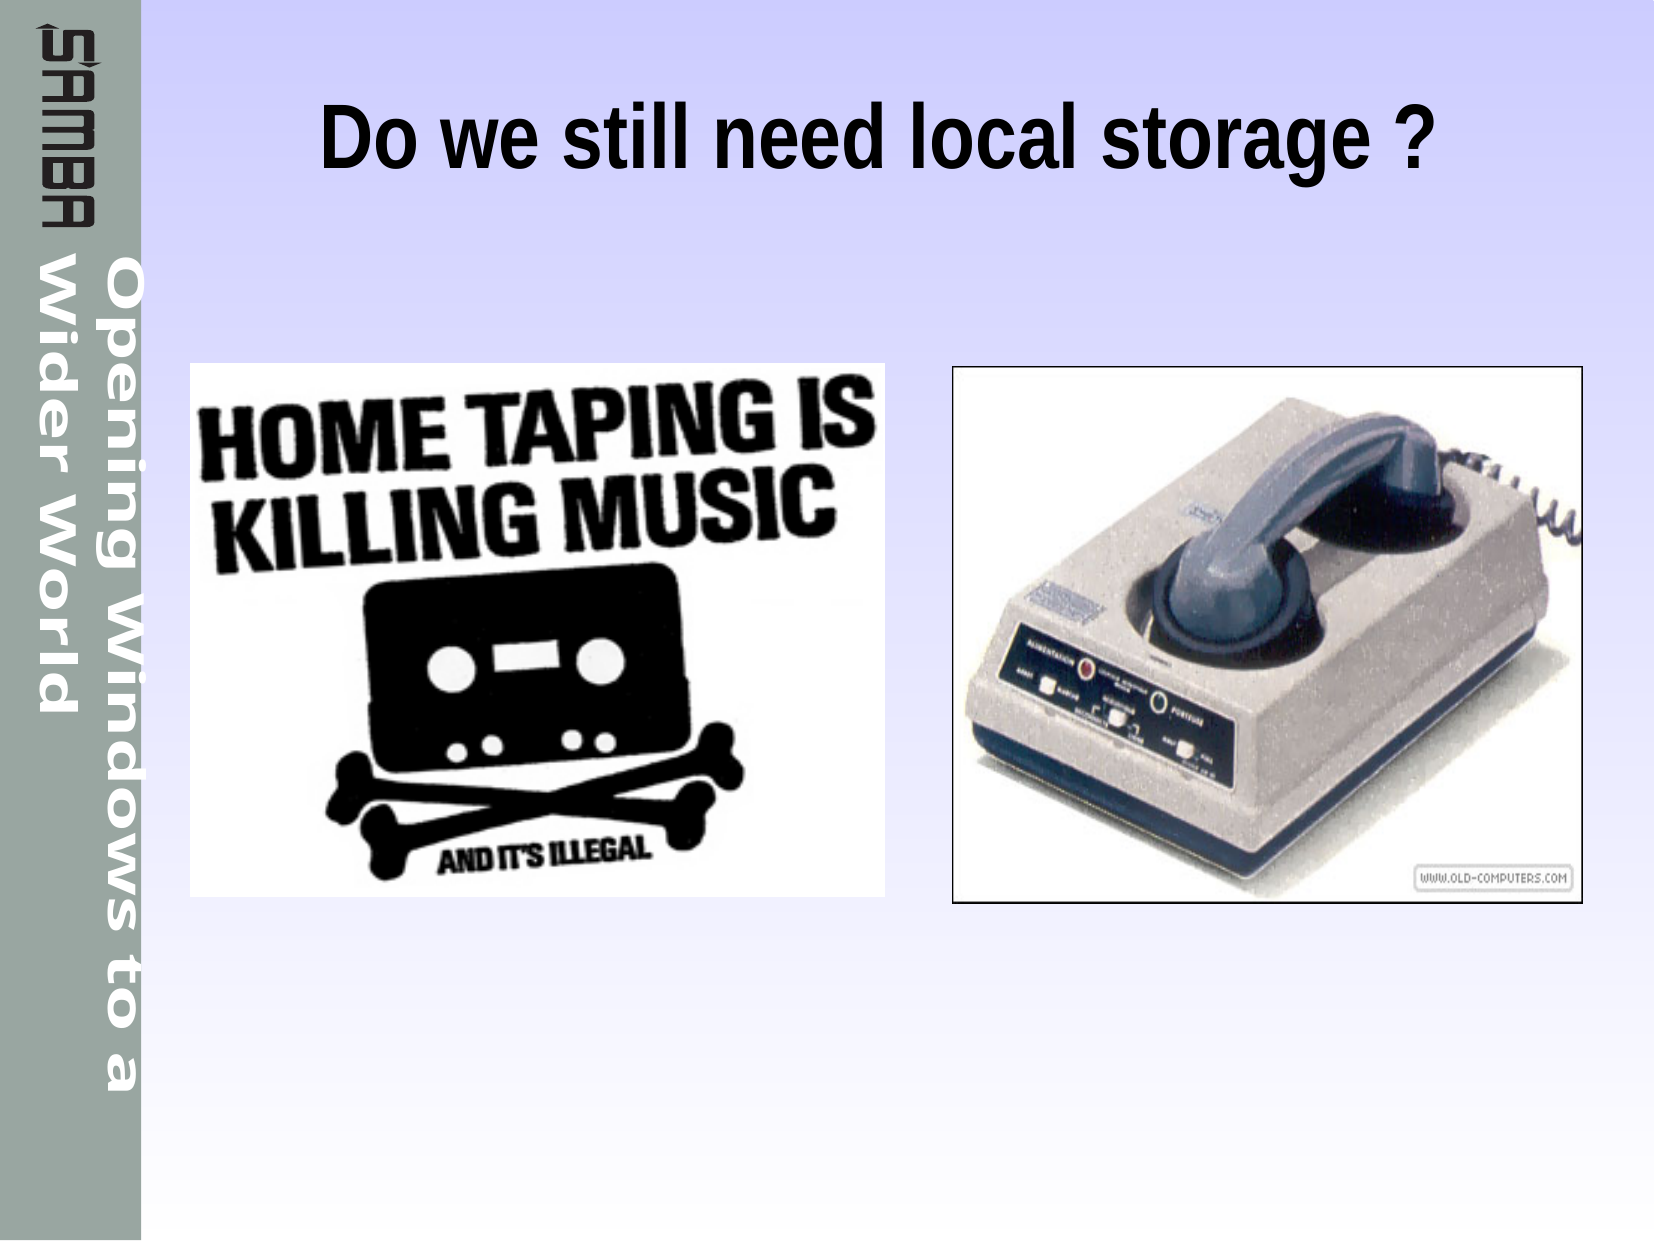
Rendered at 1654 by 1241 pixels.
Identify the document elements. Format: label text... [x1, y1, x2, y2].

title Do we still need local storage ? [173, 31, 1586, 239]
picture [190, 363, 885, 897]
picture [952, 366, 1583, 904]
